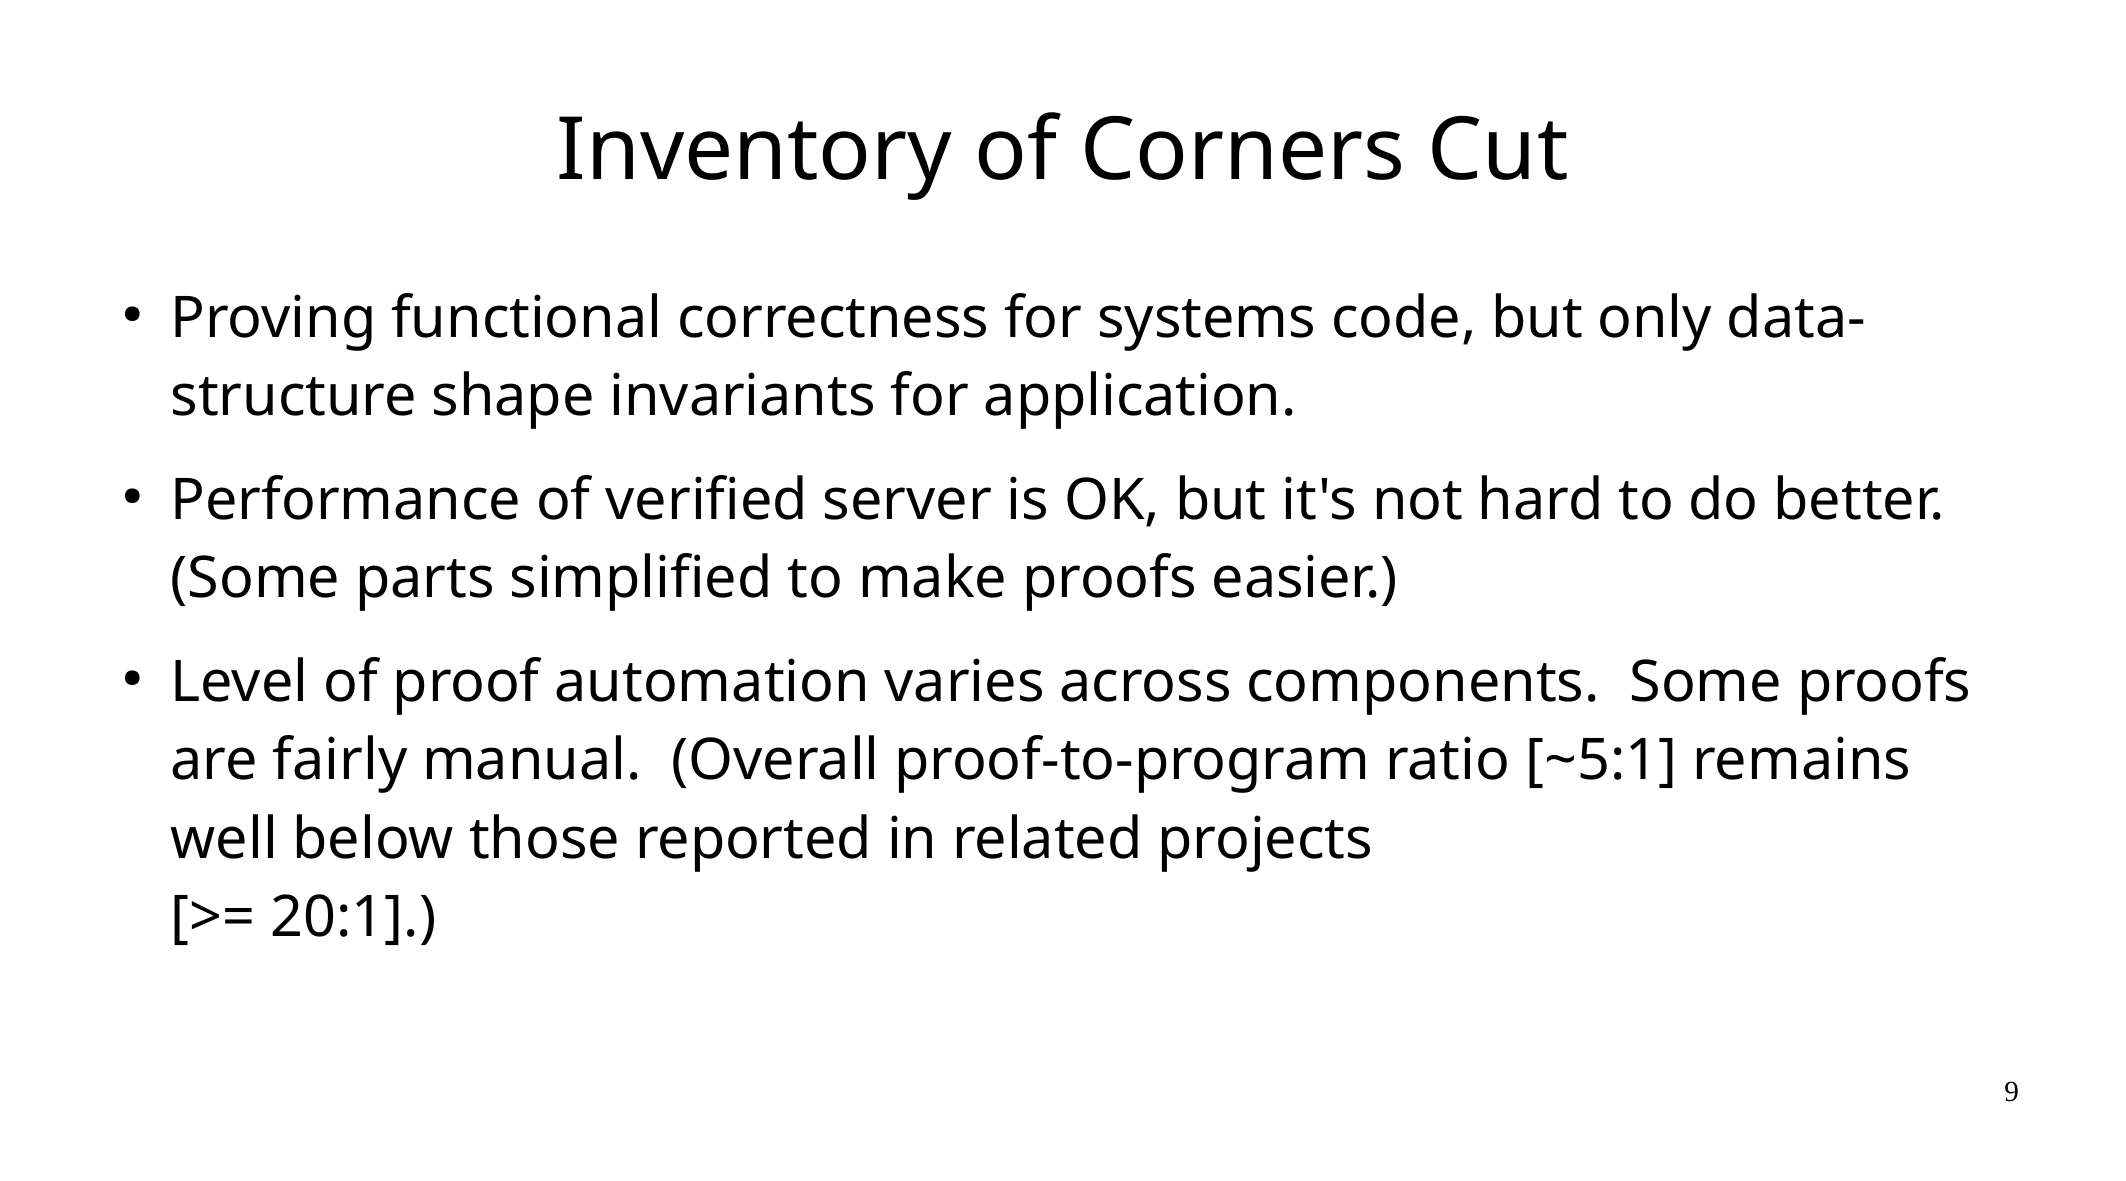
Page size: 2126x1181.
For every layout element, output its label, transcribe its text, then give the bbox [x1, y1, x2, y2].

list Proving functional correctness for systems code, but only data-structure shape invariants for application. Performance of verified server is OK, but it's not hard to do better. (Some parts simplified to make proofs easier.) Level of proof automation varies across components. Some proofs are fairly manual. (Overall proof-to-program ratio [~5:1] remains well below those reported in related projects [>= 20:1].) [106, 276, 1977, 961]
title Inventory of Corners Cut [106, 47, 2020, 245]
